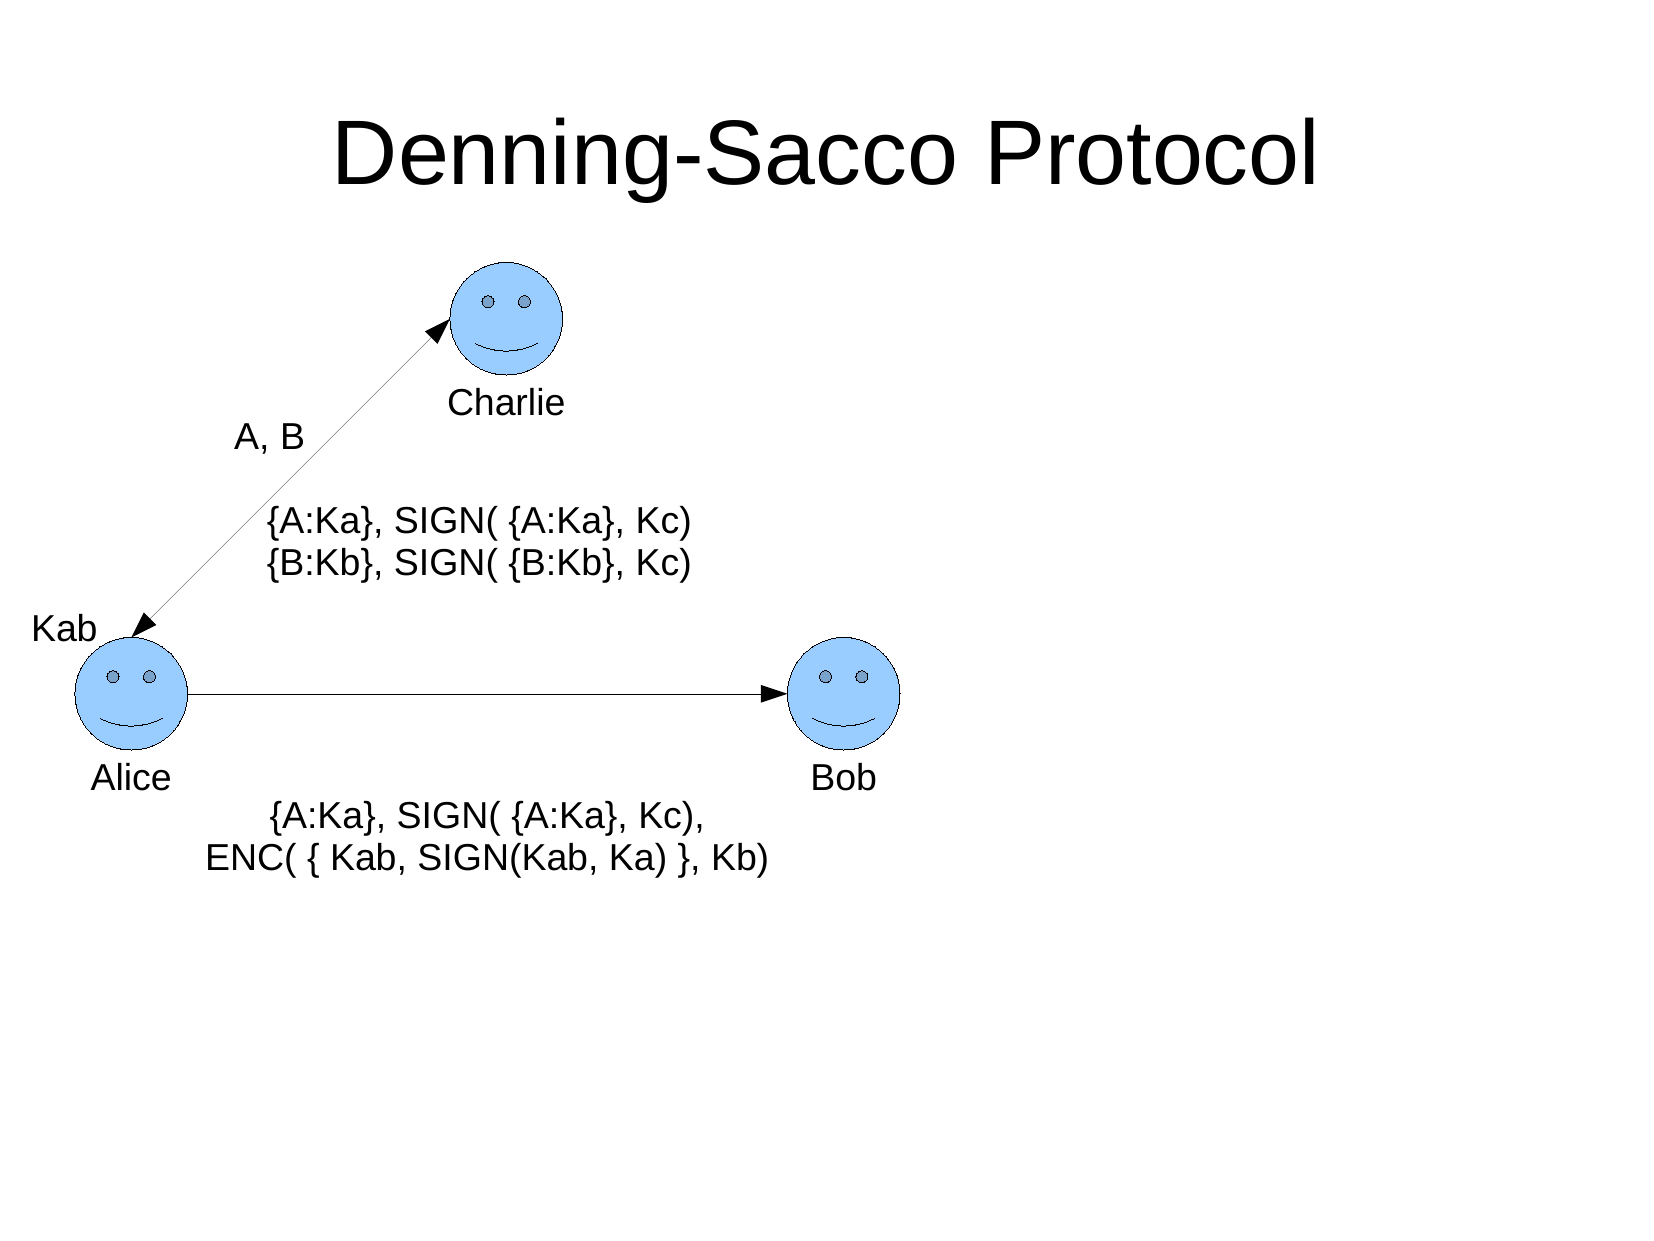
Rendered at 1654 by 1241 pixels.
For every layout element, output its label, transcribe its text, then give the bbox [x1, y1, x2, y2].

text_box Alice [74, 637, 188, 751]
text_box Bob [787, 653, 901, 751]
title Denning-Sacco Protocol [82, 49, 1571, 257]
text_box {A:Ka}, SIGN( {A:Ka}, Kc), ENC( { Kab, SIGN(Kab, Ka) }, Kb) [187, 787, 788, 887]
text_box [629, 595, 1037, 653]
text_box Kab [16, 600, 113, 657]
text_box Charlie [449, 262, 563, 376]
